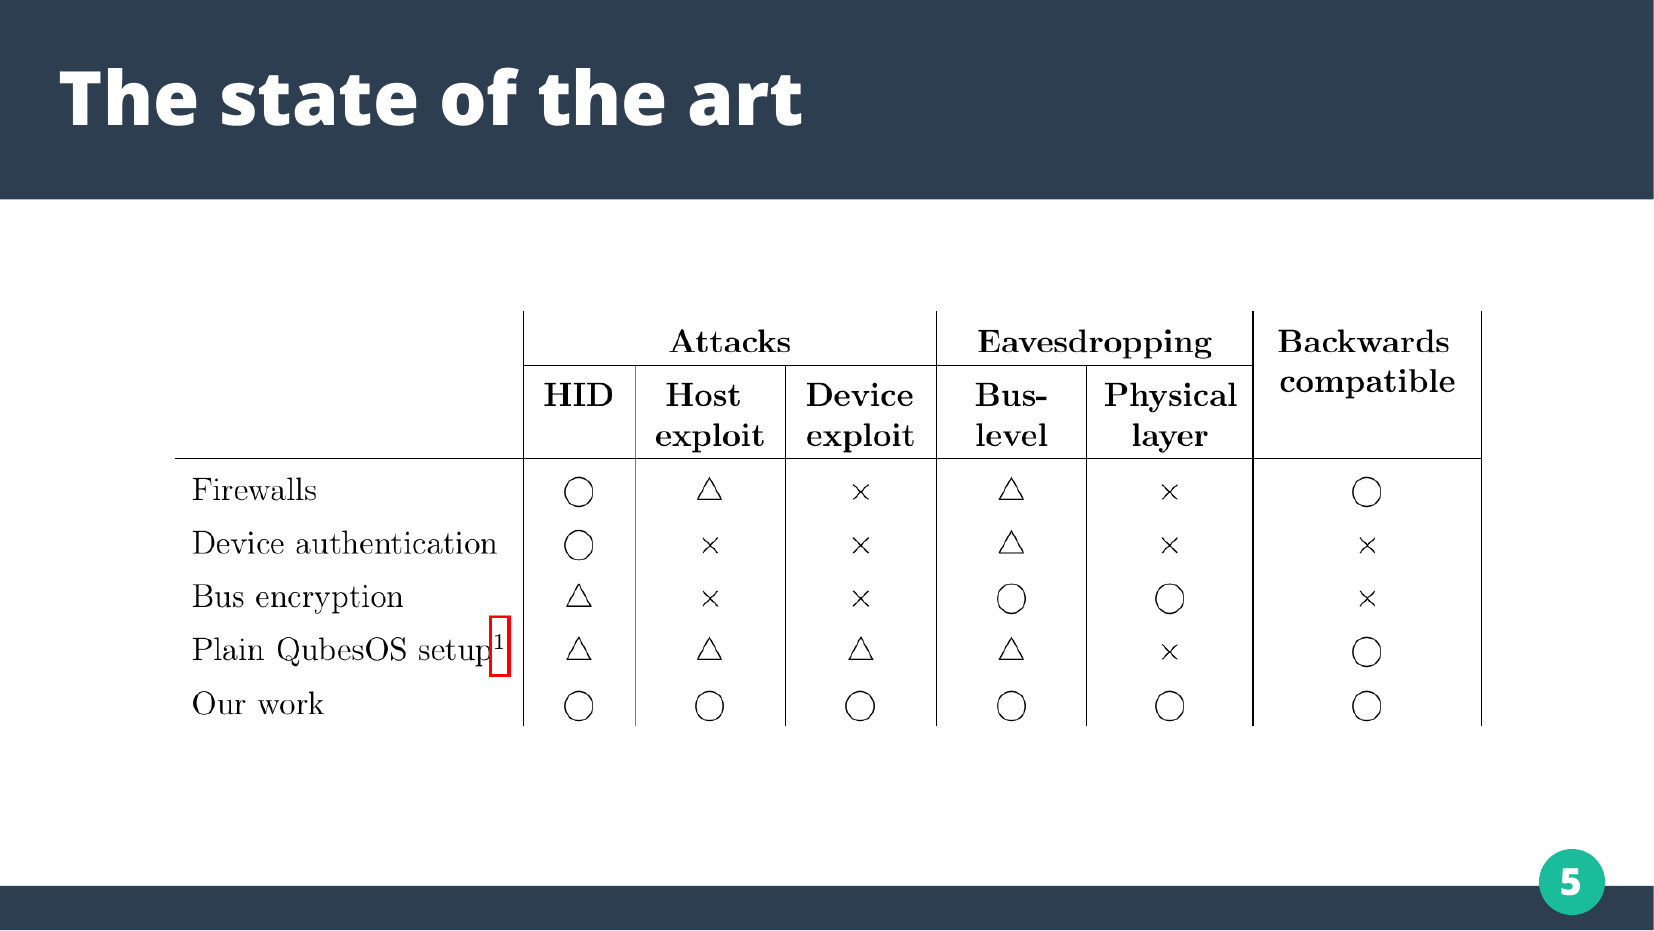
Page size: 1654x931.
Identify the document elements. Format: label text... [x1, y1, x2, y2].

picture [162, 284, 1491, 751]
title The state of the art [59, 37, 1595, 155]
